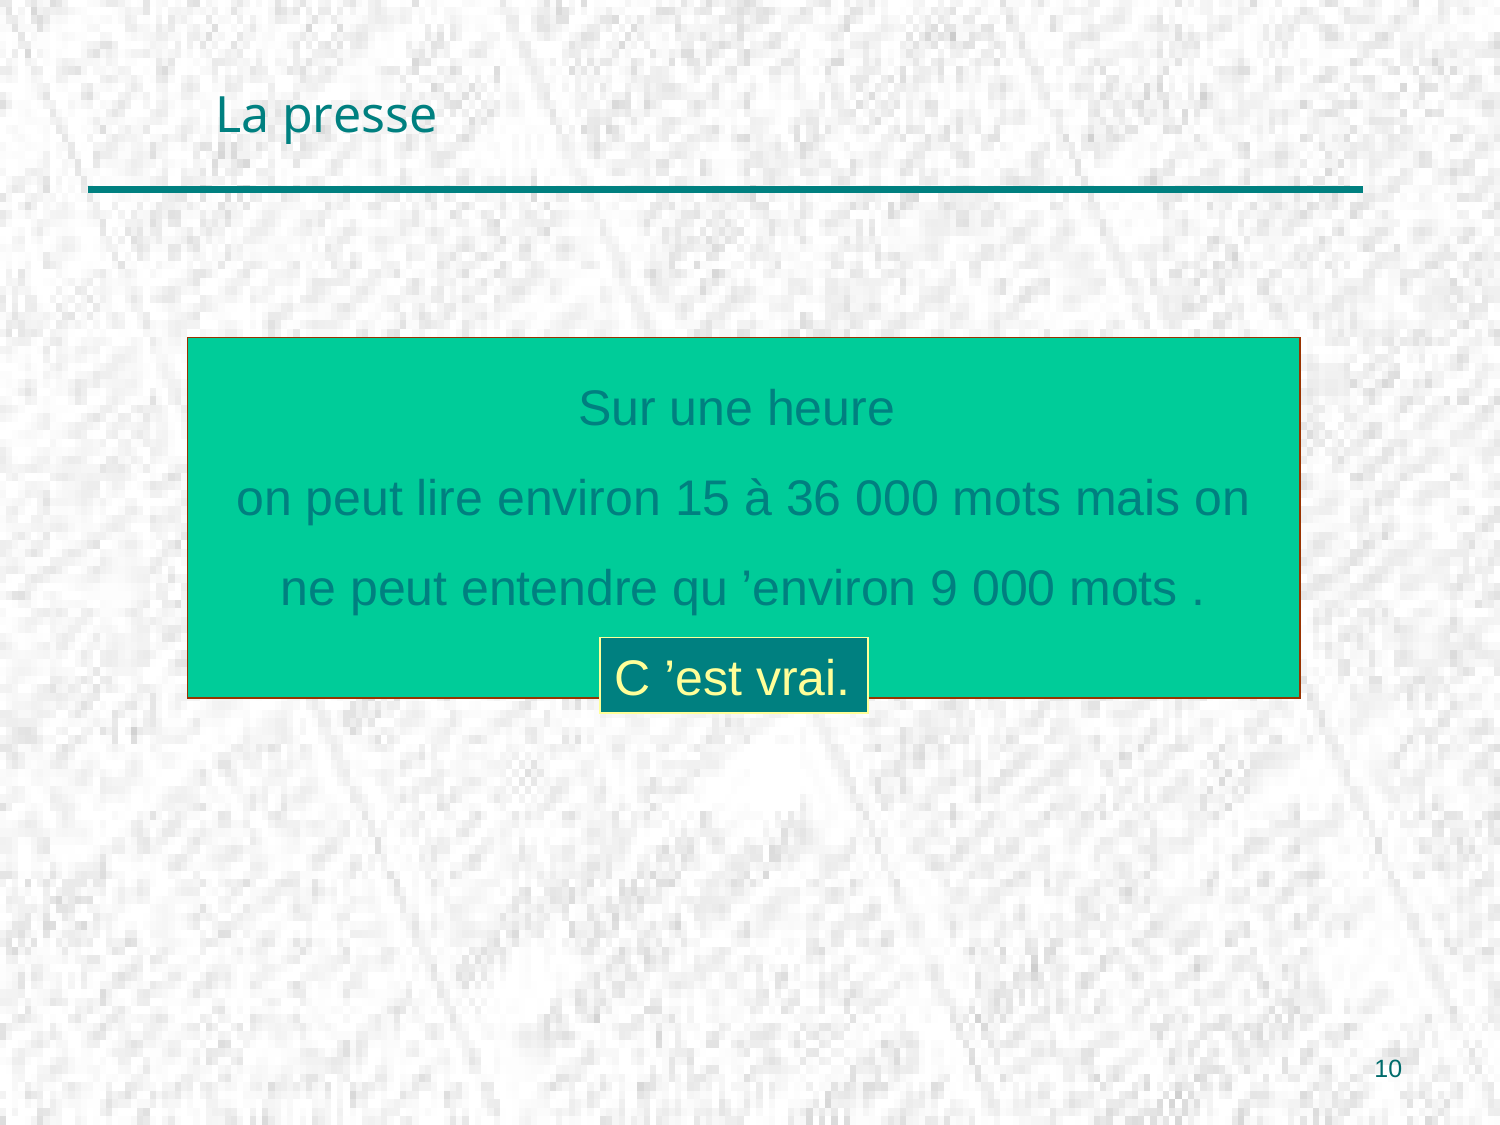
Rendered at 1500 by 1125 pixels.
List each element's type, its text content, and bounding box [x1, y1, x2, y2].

text_box C ’est vrai. [600, 637, 869, 713]
text_box La presse [200, 74, 454, 151]
picture [0, 0, 1500, 1125]
text_box Sur une heure on peut lire environ 15 à 36 000 mots mais on ne peut entendre qu ’environ 9 000 mots . Vrai / Faux ? [187, 337, 1301, 698]
